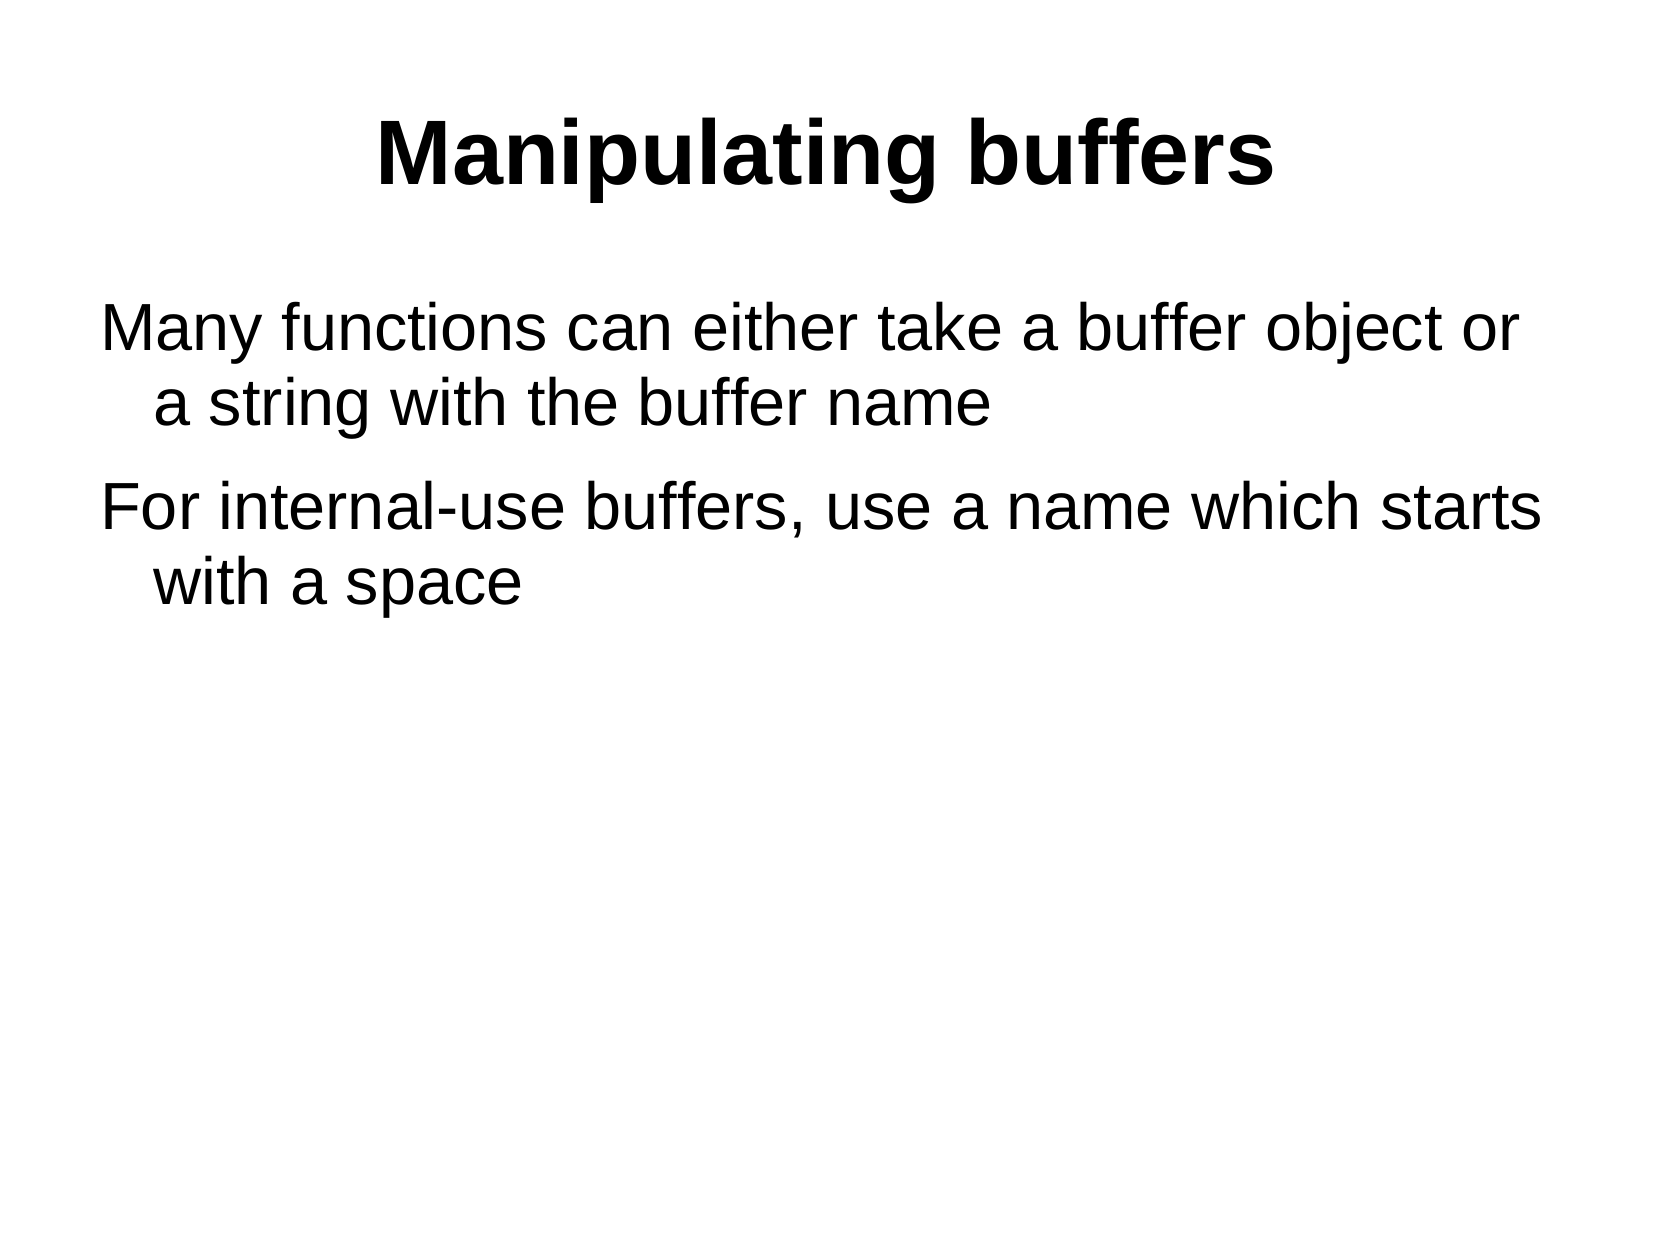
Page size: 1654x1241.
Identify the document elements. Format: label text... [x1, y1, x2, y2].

title Manipulating buffers [82, 56, 1571, 250]
list Many functions can either take a buffer object or a string with the buffer name For internal-use buffers, use a name which starts with a space [82, 290, 1571, 1094]
